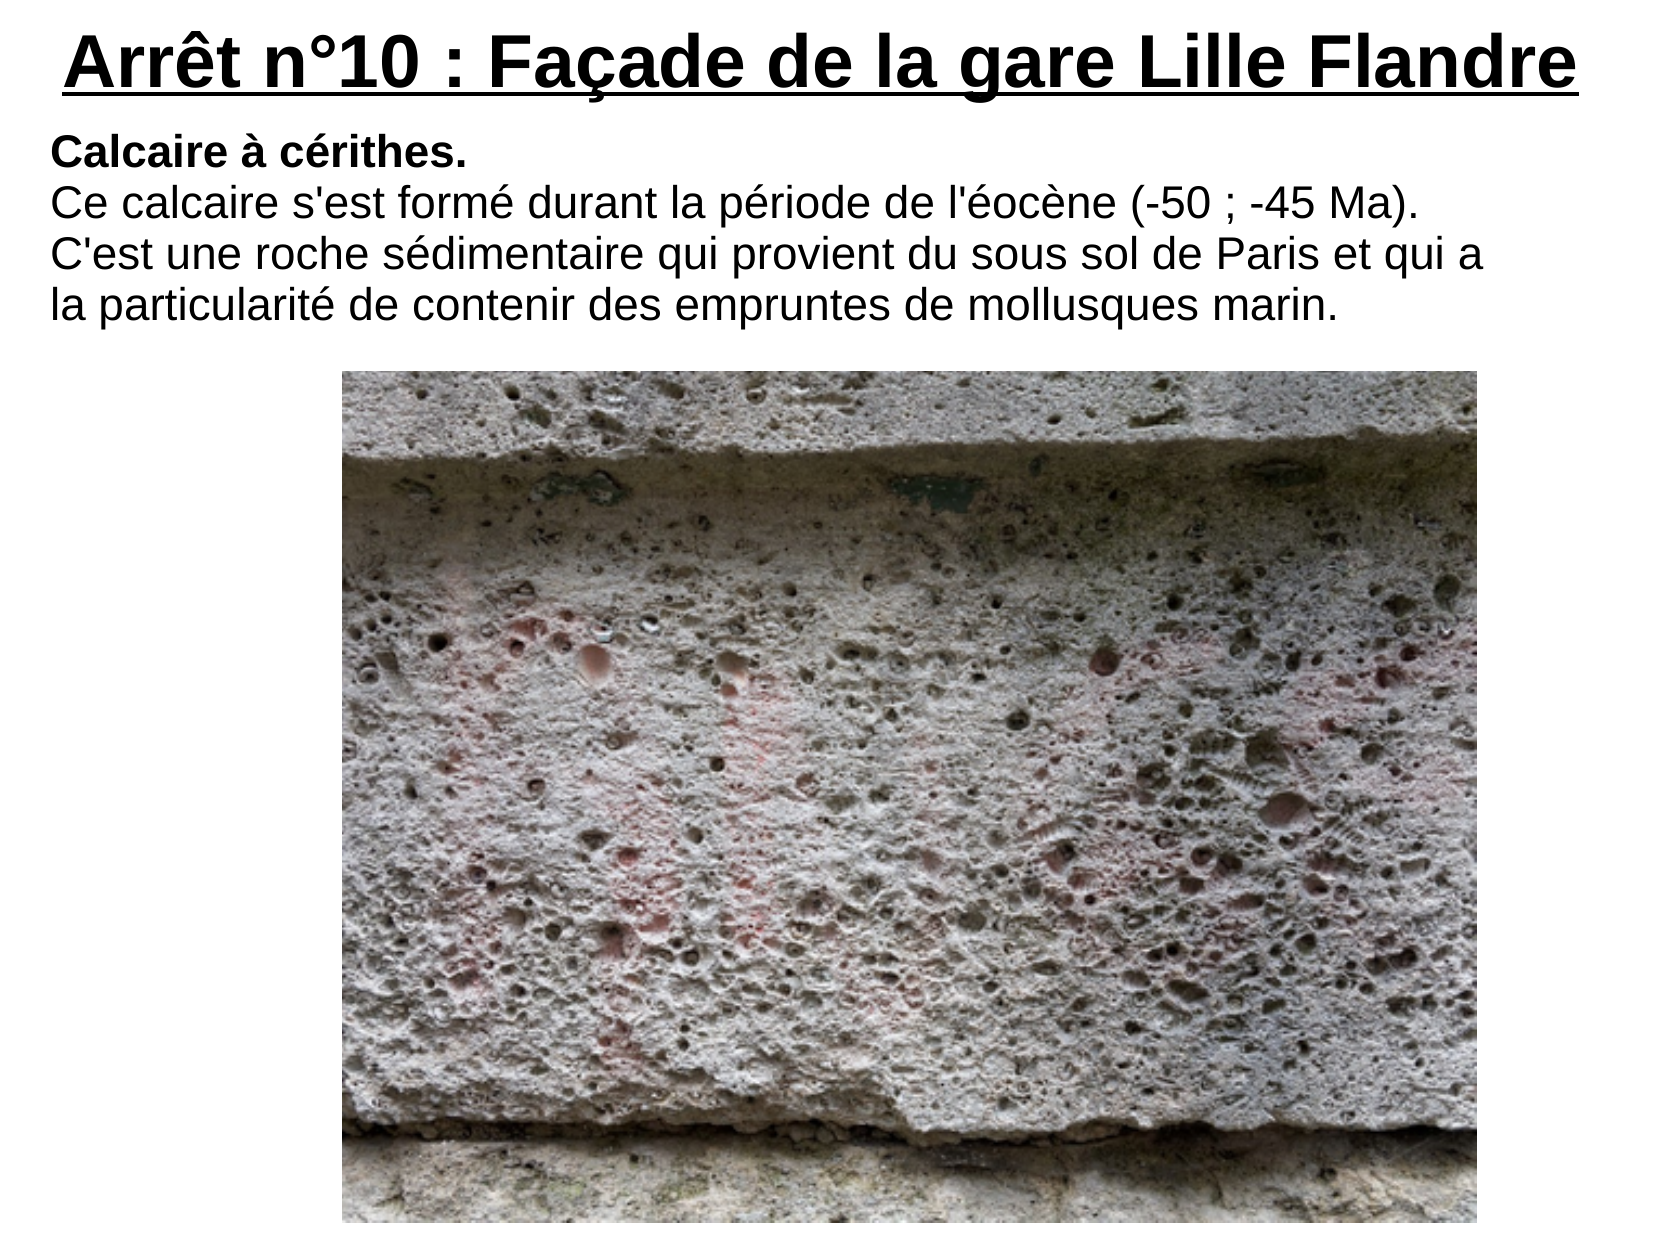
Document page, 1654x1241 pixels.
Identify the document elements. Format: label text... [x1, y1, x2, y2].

text_box Calcaire à cérithes. Ce calcaire s'est formé durant la période de l'éocène (-50 ; -45 Ma). C'est une roche sédimentaire qui provient du sous sol de Paris et qui a la particularité de contenir des empruntes de mollusques marin. [35, 118, 1536, 339]
picture [342, 371, 1477, 1223]
title Arrêt n°10 : Façade de la gare Lille Flandre [35, 5, 1607, 119]
